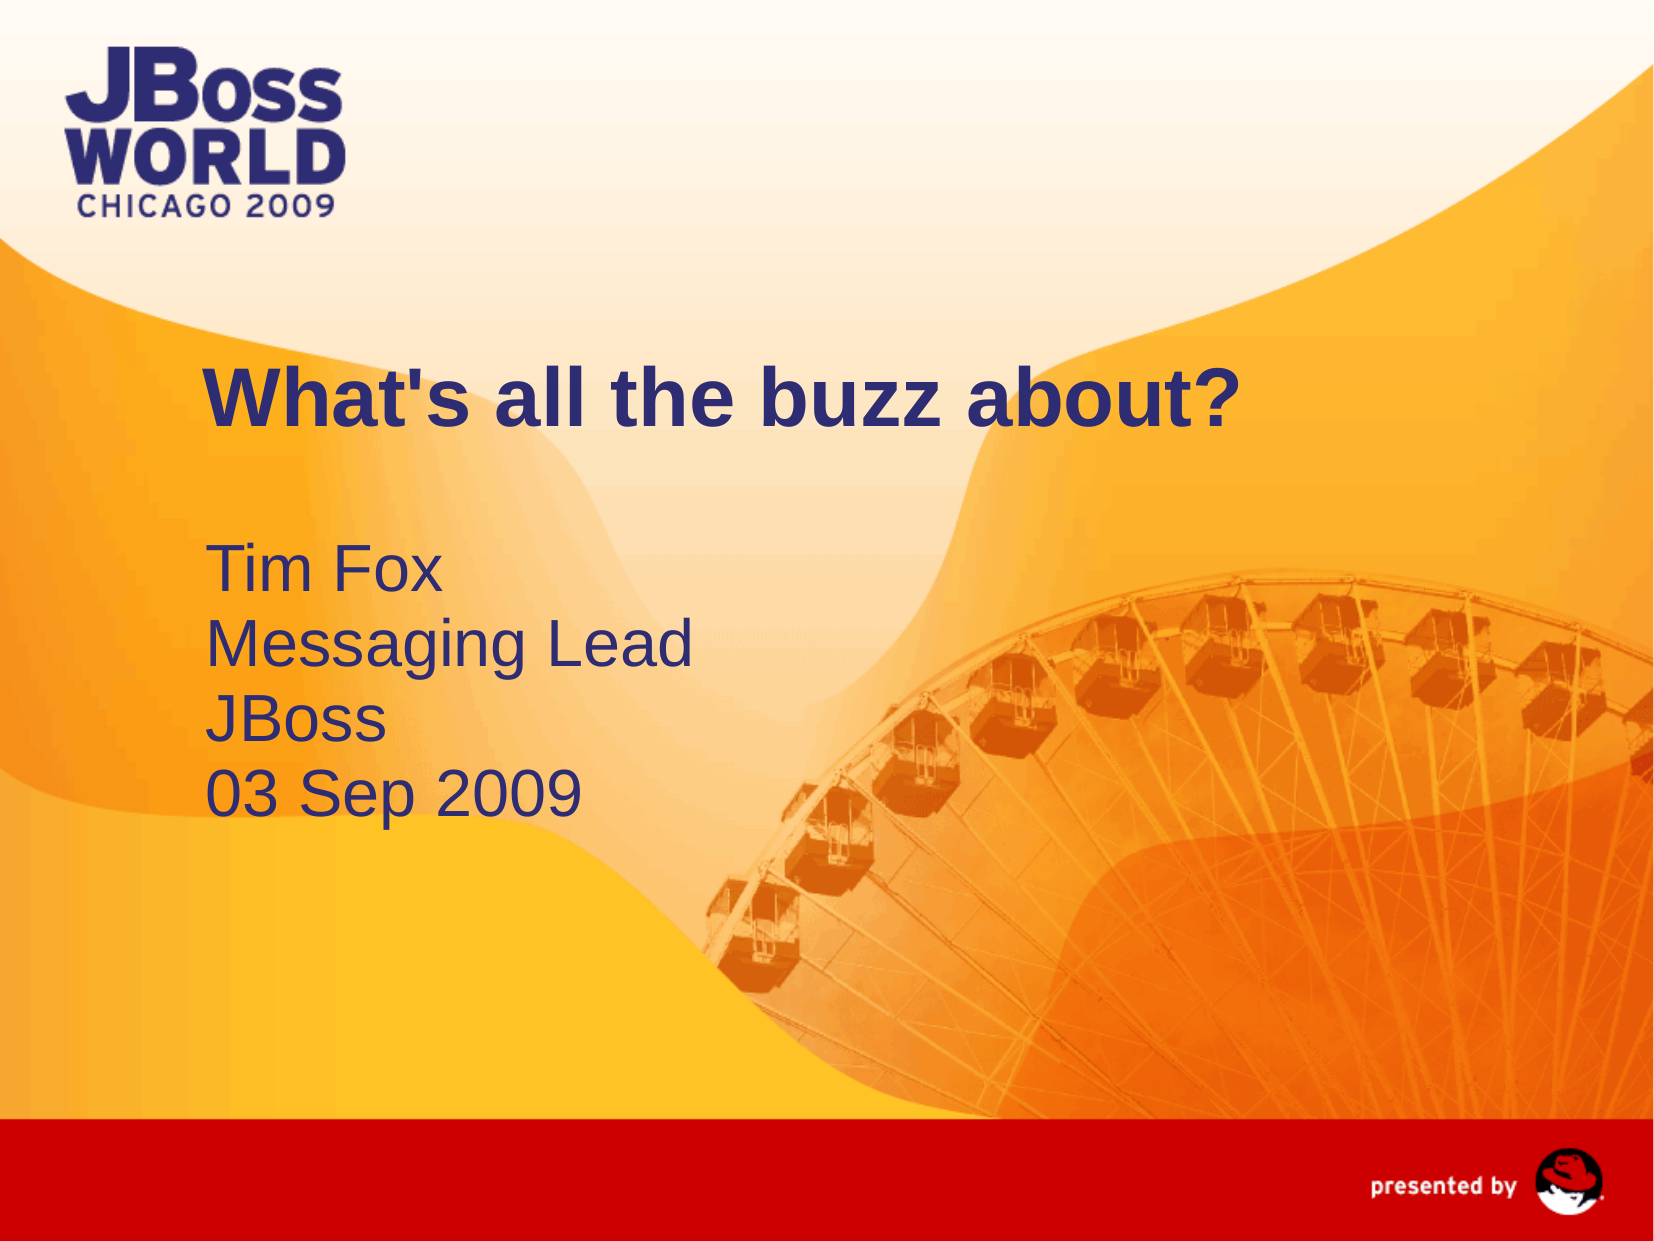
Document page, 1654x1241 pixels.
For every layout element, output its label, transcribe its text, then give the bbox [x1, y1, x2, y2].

text_box What's all the buzz about? [187, 297, 1426, 909]
picture [0, 0, 1654, 1241]
text_box Tim Fox Messaging Lead JBoss 03 Sep 2009 [191, 486, 770, 901]
